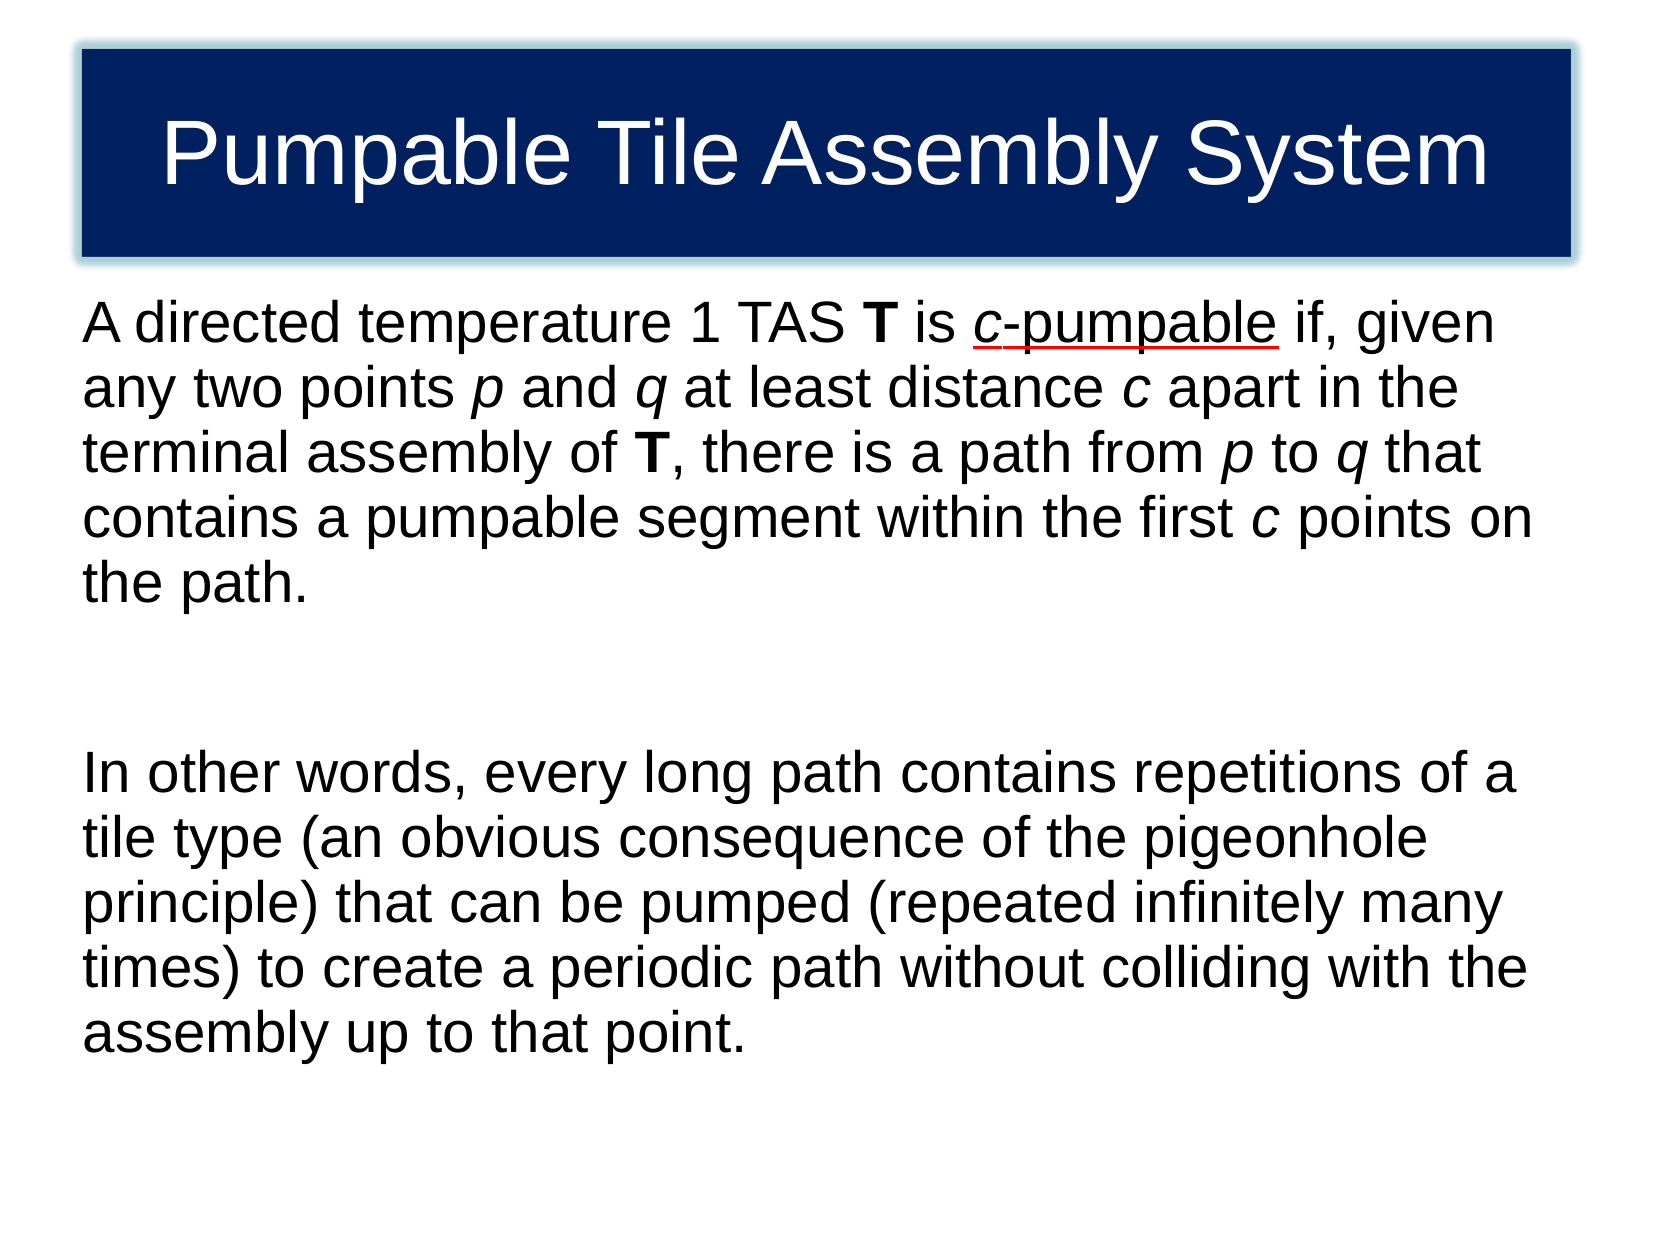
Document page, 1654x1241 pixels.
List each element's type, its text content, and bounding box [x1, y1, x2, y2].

picture [61, 28, 1592, 278]
text_box Pumpable Tile Assembly System [82, 49, 1571, 257]
list A directed temperature 1 TAS T is c-pumpable if, given any two points p and q at least distance c apart in the terminal assembly of T, there is a path from p to q that contains a pumpable segment within the first c points on the path. In other words, every long path contains repetitions of a tile type (an obvious consequence of the pigeonhole principle) that can be pumped (repeated infinitely many times) to create a periodic path without colliding with the assembly up to that point. [82, 290, 1571, 1235]
